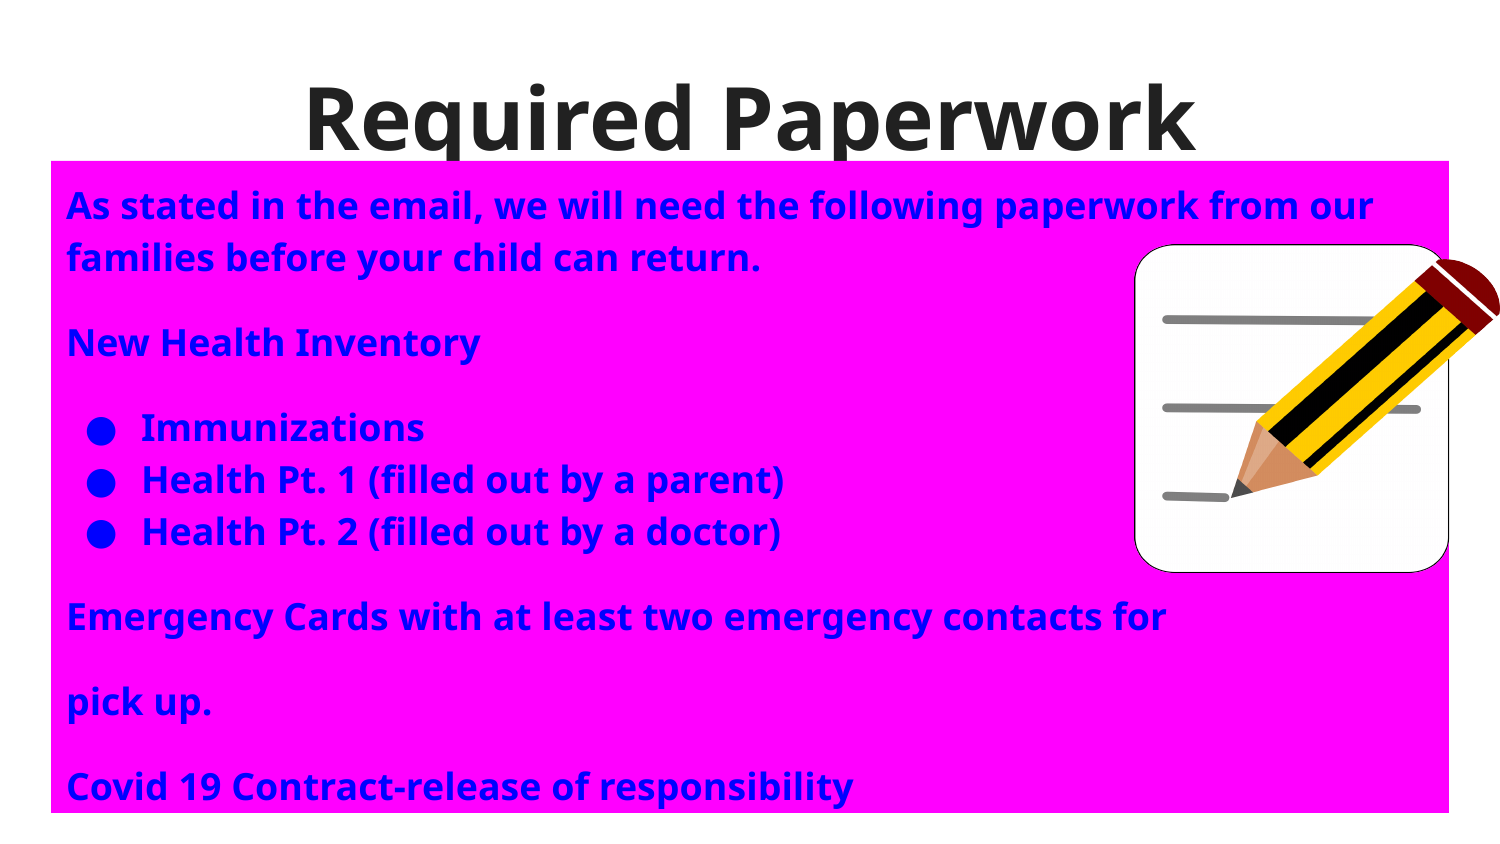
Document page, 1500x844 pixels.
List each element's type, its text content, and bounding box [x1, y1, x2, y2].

list As stated in the email, we will need the following paperwork from our families before your child can return. New Health Inventory Immunizations Health Pt. 1 (filled out by a parent) Health Pt. 2 (filled out by a doctor) Emergency Cards with at least two emergency contacts for pick up. Covid 19 Contract-release of responsibility [51, 160, 1449, 813]
title Required Paperwork [51, 48, 1449, 160]
picture [1134, 244, 1500, 573]
